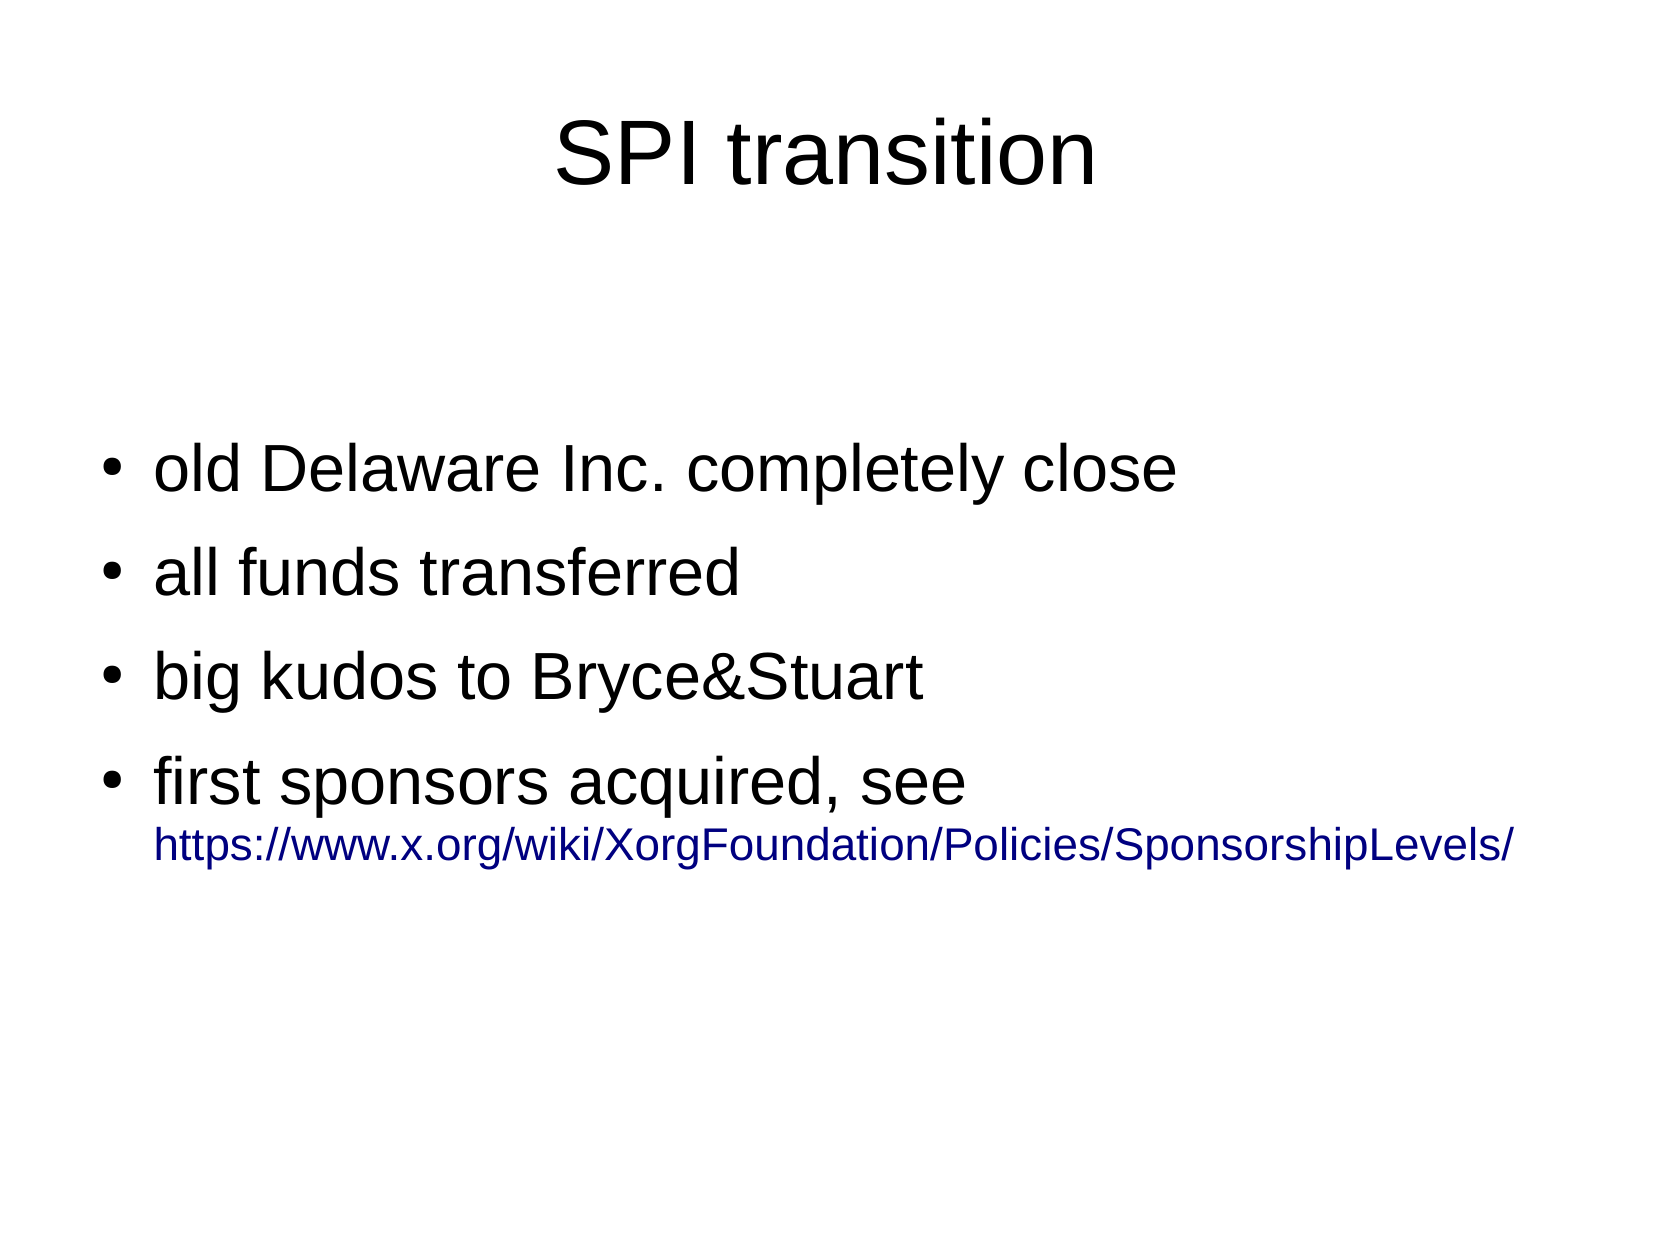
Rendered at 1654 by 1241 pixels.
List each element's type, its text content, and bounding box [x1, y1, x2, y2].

title SPI transition [82, 49, 1571, 257]
list old Delaware Inc. completely close all funds transferred big kudos to Bryce&Stuart first sponsors acquired, see https://www.x.org/wiki/XorgFoundation/Policies/SponsorshipLevels/ [82, 431, 1571, 1021]
